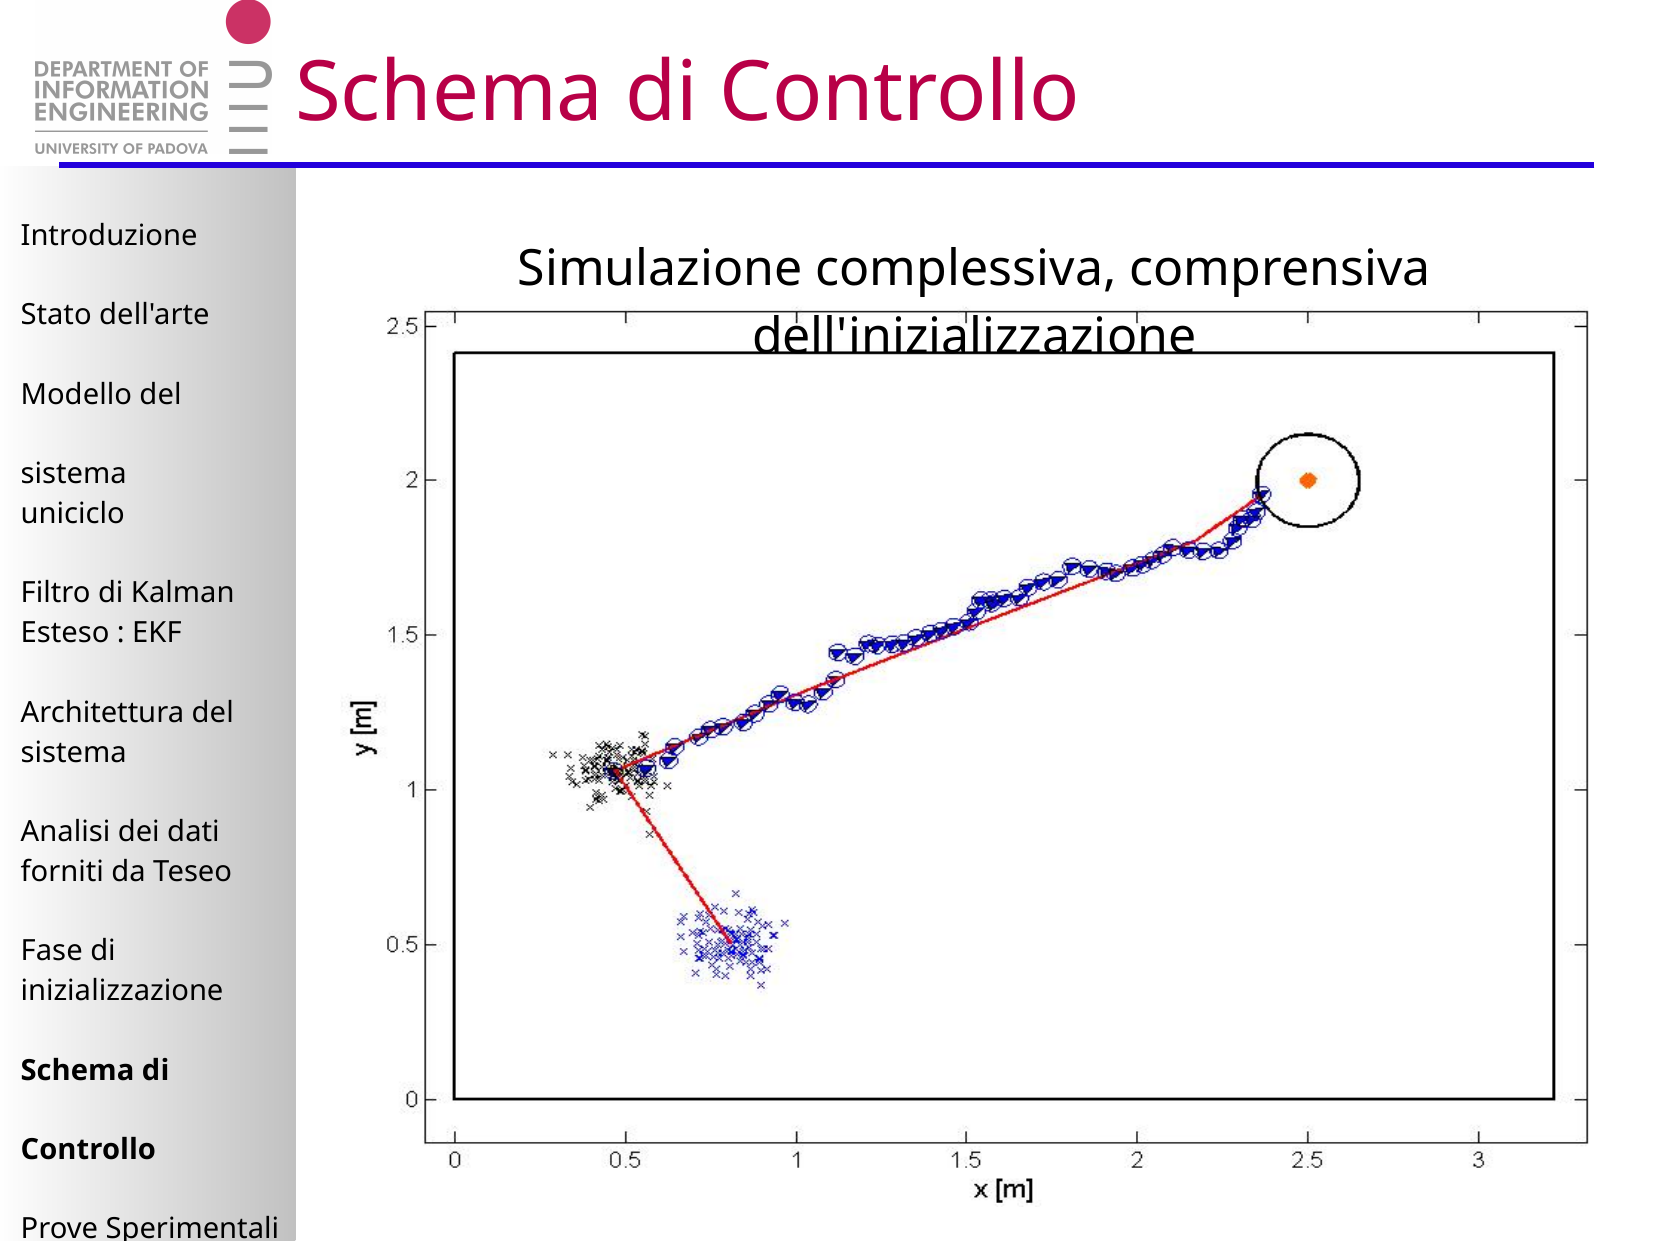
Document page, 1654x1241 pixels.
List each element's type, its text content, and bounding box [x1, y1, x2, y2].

text_box Simulazione complessiva, comprensiva dell'inizializzazione [324, 224, 1625, 291]
picture [340, 295, 1609, 1207]
title Schema di Controllo [295, 29, 1536, 148]
text_box Introduzione Stato dell'arte Modello del sistema uniciclo Filtro di Kalman Esteso : EKF Architettura del sistema Analisi dei dati forniti da Teseo Fase di inizializzazione Schema di Controllo Prove Sperimentali Conclusioni Sviluppi futuri [5, 206, 302, 1211]
picture [35, 0, 272, 154]
